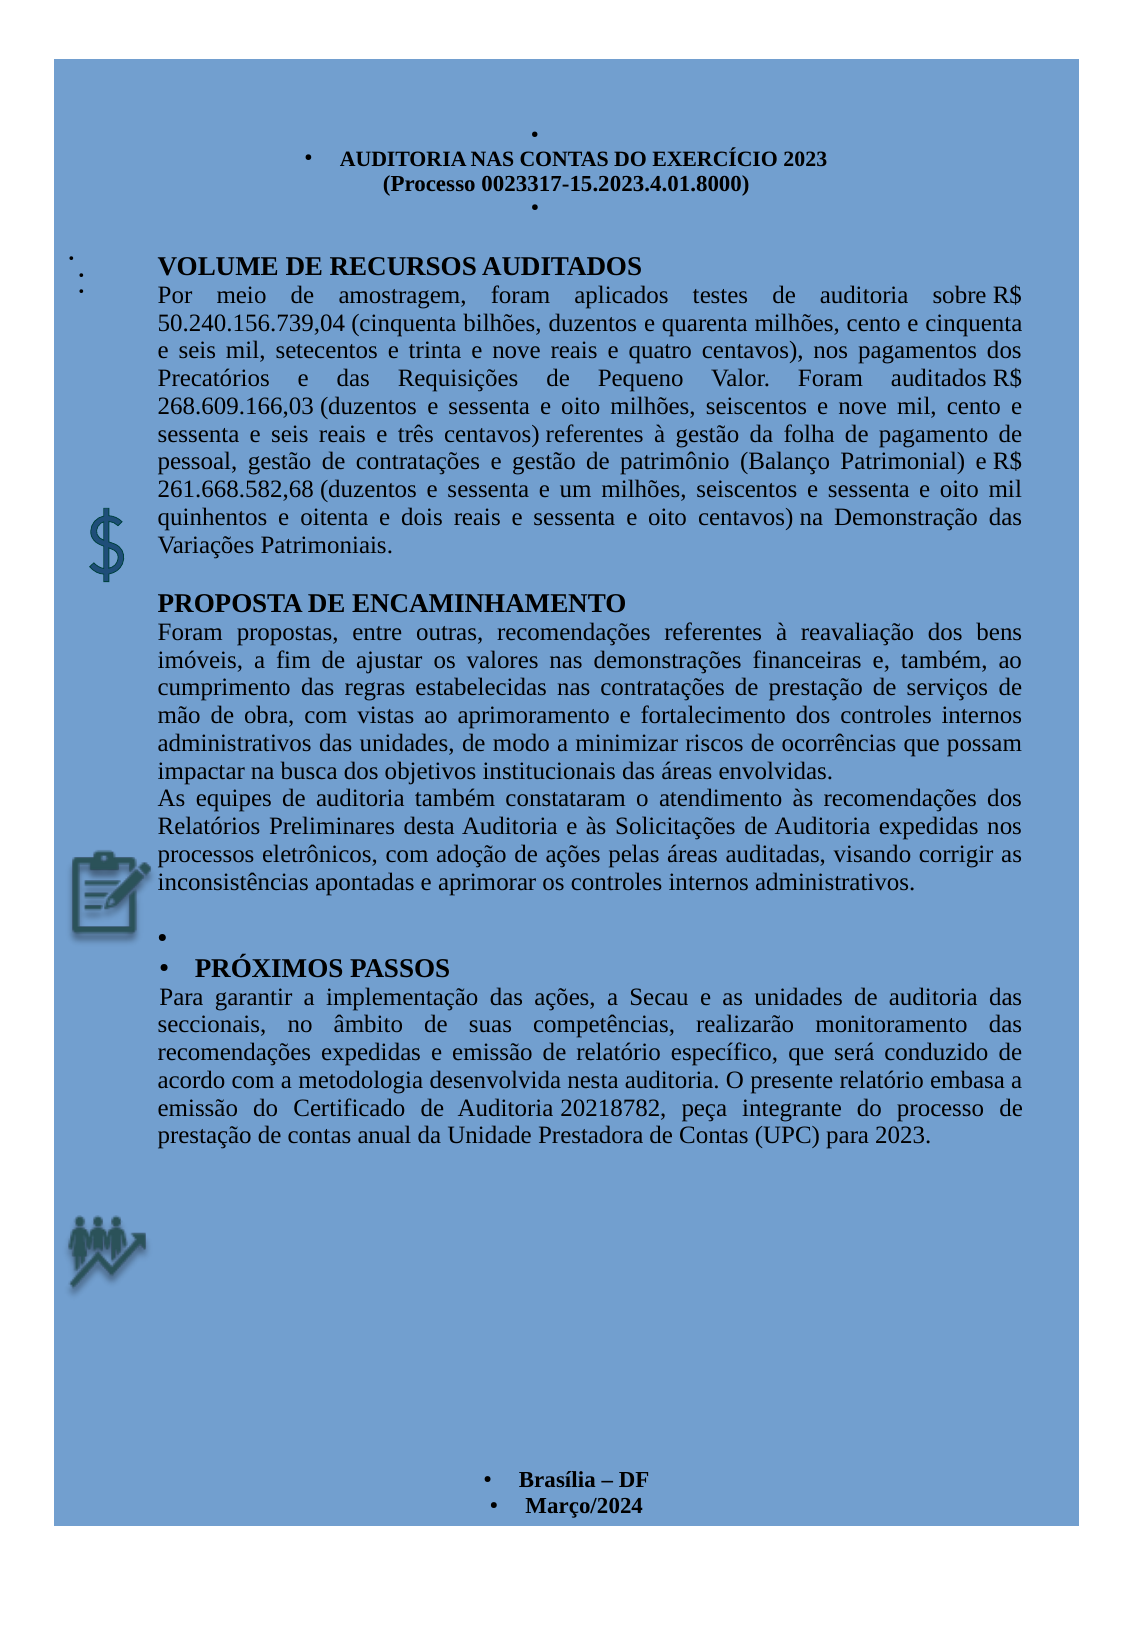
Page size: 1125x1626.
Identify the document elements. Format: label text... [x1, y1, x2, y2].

table_cell AUDITORIA NAS CONTAS DO EXERCÍCIO 2023 (Processo 0023317-15.2023.4.01.8000) [54, 116, 1079, 244]
table_cell VOLUME DE RECURSOS AUDITADOS Por meio de amostragem, foram aplicados testes de auditoria sobre R$ 50.240.156.739,04 (cinquenta bilhões, duzentos e quarenta milhões, cento e cinquenta e seis mil, setecentos e trinta e nove reais e quatro centavos), nos pagamentos dos Precatórios e das Requisições de Pequeno Valor. Foram auditados R$ 268.609.166,03 (duzentos e sessenta e oito milhões, seiscentos e nove mil, cento e sessenta e seis reais e três centavos) referentes à gestão da folha de pagamento de pessoal, gestão de contratações e gestão de patrimônio (Balanço Patrimonial) e R$ 261.668.582,68 (duzentos e sessenta e um milhões, seiscentos e sessenta e oito mil quinhentos e oitenta e dois reais e sessenta e oito centavos) na Demonstração das Variações Patrimoniais. PROPOSTA DE ENCAMINHAMENTO Foram propostas, entre outras, recomendações referentes à reavaliação dos bens imóveis, a fim de ajustar os valores nas demonstrações financeiras e, também, ao cumprimento das regras estabelecidas nas contratações de prestação de serviços de mão de obra, com vistas ao aprimoramento e fortalecimento dos controles internos administrativos das unidades, de modo a minimizar riscos de ocorrências que possam impactar na busca dos objetivos institucionais das áreas envolvidas. As equipes de auditoria também constataram o atendimento às recomendações dos Relatórios Preliminares desta Auditoria e às Solicitações de Auditoria expedidas nos processos eletrônicos, com adoção de ações pelas áreas auditadas, visando corrigir as inconsistências apontadas e aprimorar os controles internos administrativos. PRÓXIMOS PASSOS Para garantir a implementação das ações, a Secau e as unidades de auditoria das seccionais, no âmbito de suas competências, realizarão monitoramento das recomendações expedidas e emissão de relatório específico, que será conduzido de acordo com a metodologia desenvolvida nesta auditoria. O presente relatório embasa a emissão do Certificado de Auditoria 20218782, peça integrante do processo de prestação de contas anual da Unidade Prestadora de Contas (UPC) para 2023. [143, 244, 1038, 1460]
table_cell [54, 1317, 143, 1460]
table_cell Brasília – DF Março/2024 [54, 1460, 1079, 1526]
table_cell [54, 244, 143, 840]
picture [48, 840, 167, 959]
picture [53, 1198, 162, 1317]
table_cell [1038, 244, 1079, 1460]
table_cell [54, 959, 143, 1198]
picture [65, 503, 148, 587]
table_header [54, 59, 1079, 116]
